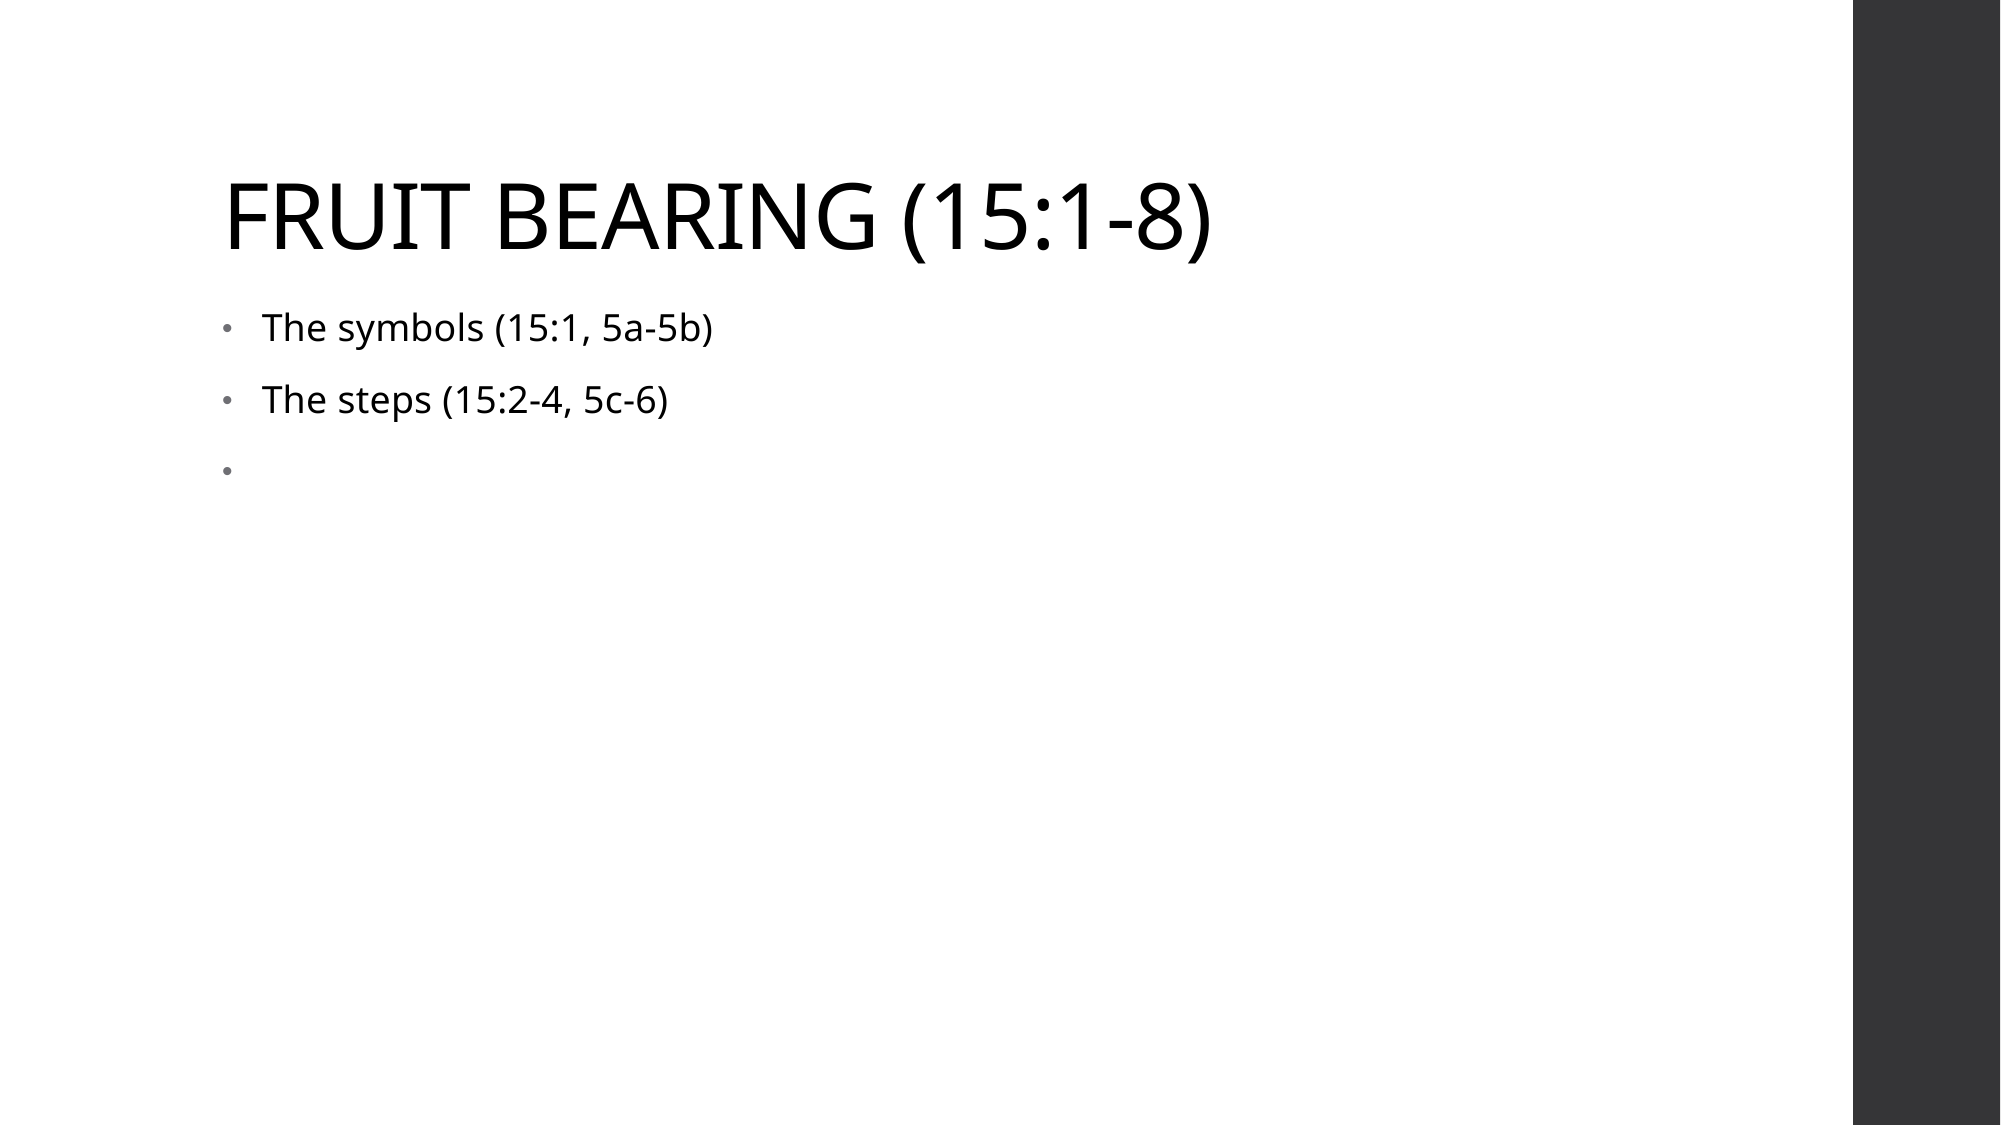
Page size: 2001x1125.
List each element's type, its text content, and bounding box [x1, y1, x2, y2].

list The symbols (15:1, 5a-5b) The steps (15:2-4, 5c-6) [206, 299, 1617, 1014]
title FRUIT BEARING (15:1-8) [206, 60, 1797, 278]
